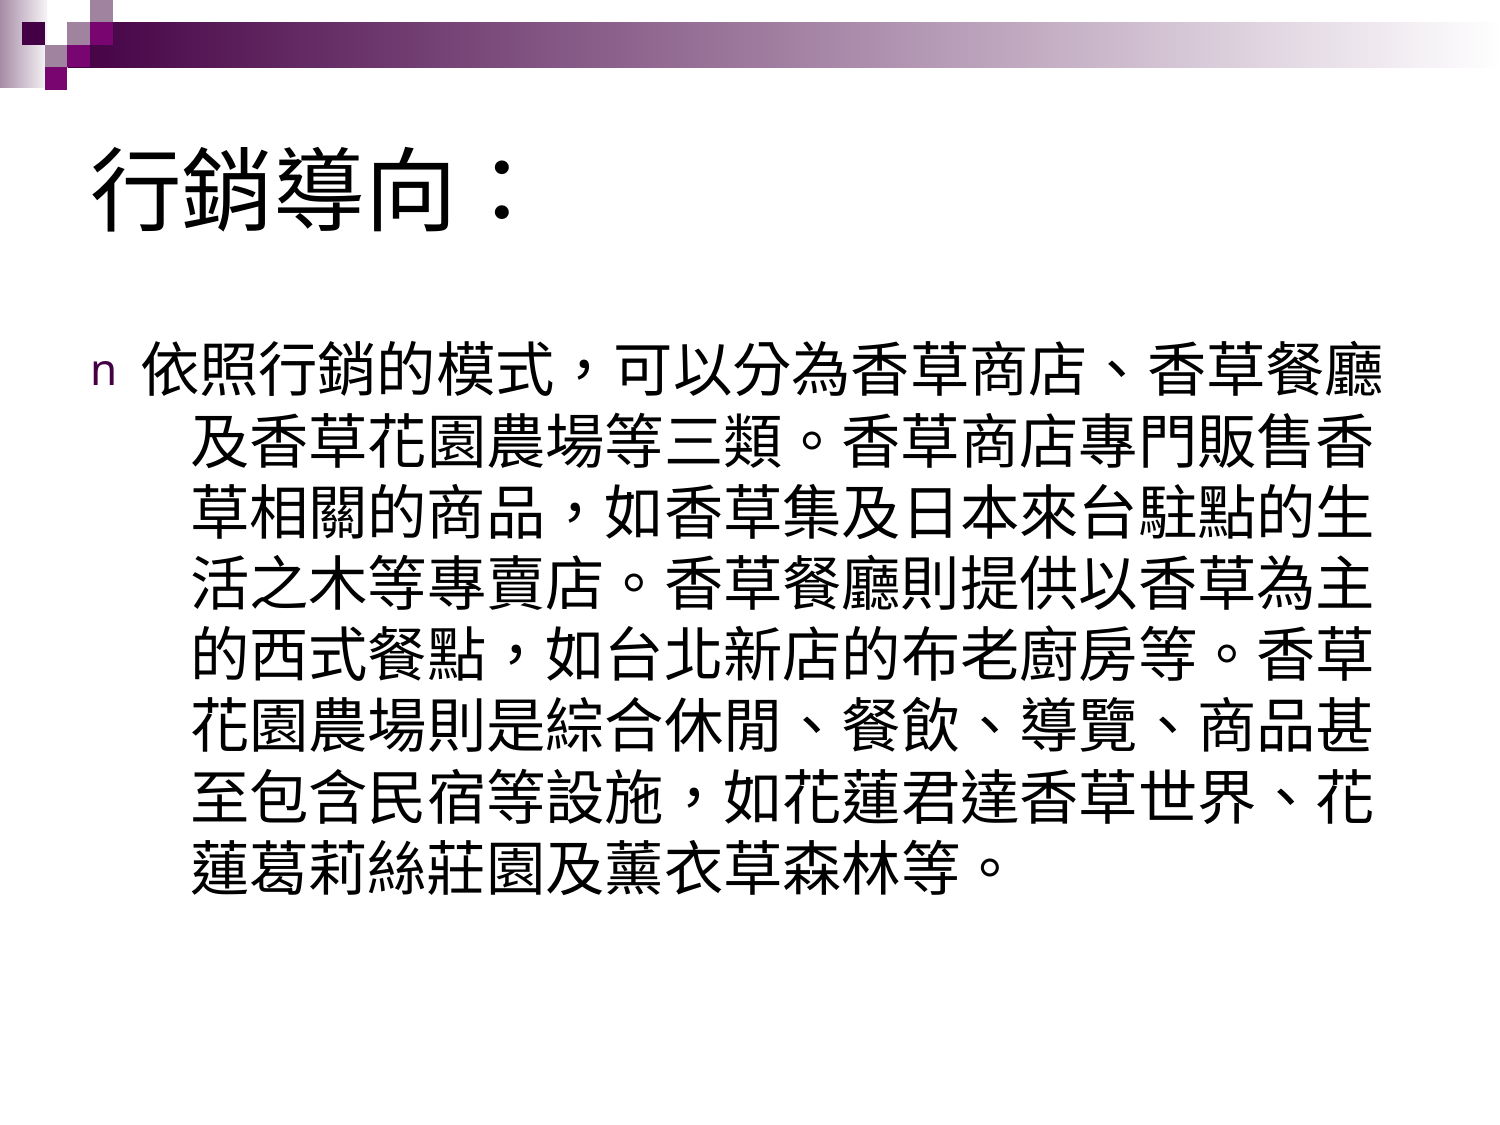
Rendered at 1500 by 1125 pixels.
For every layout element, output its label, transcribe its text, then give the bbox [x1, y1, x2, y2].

title 行銷導向： [75, 75, 1426, 300]
list 依照行銷的模式，可以分為香草商店、香草餐廳及香草花園農場等三類。香草商店專門販售香草相關的商品，如香草集及日本來台駐點的生活之木等專賣店。香草餐廳則提供以香草為主的西式餐點，如台北新店的布老廚房等。香草花園農場則是綜合休閒、餐飲、導覽、商品甚至包含民宿等設施，如花蓮君達香草世界、花蓮葛莉絲莊園及薰衣草森林等。 [75, 324, 1426, 963]
